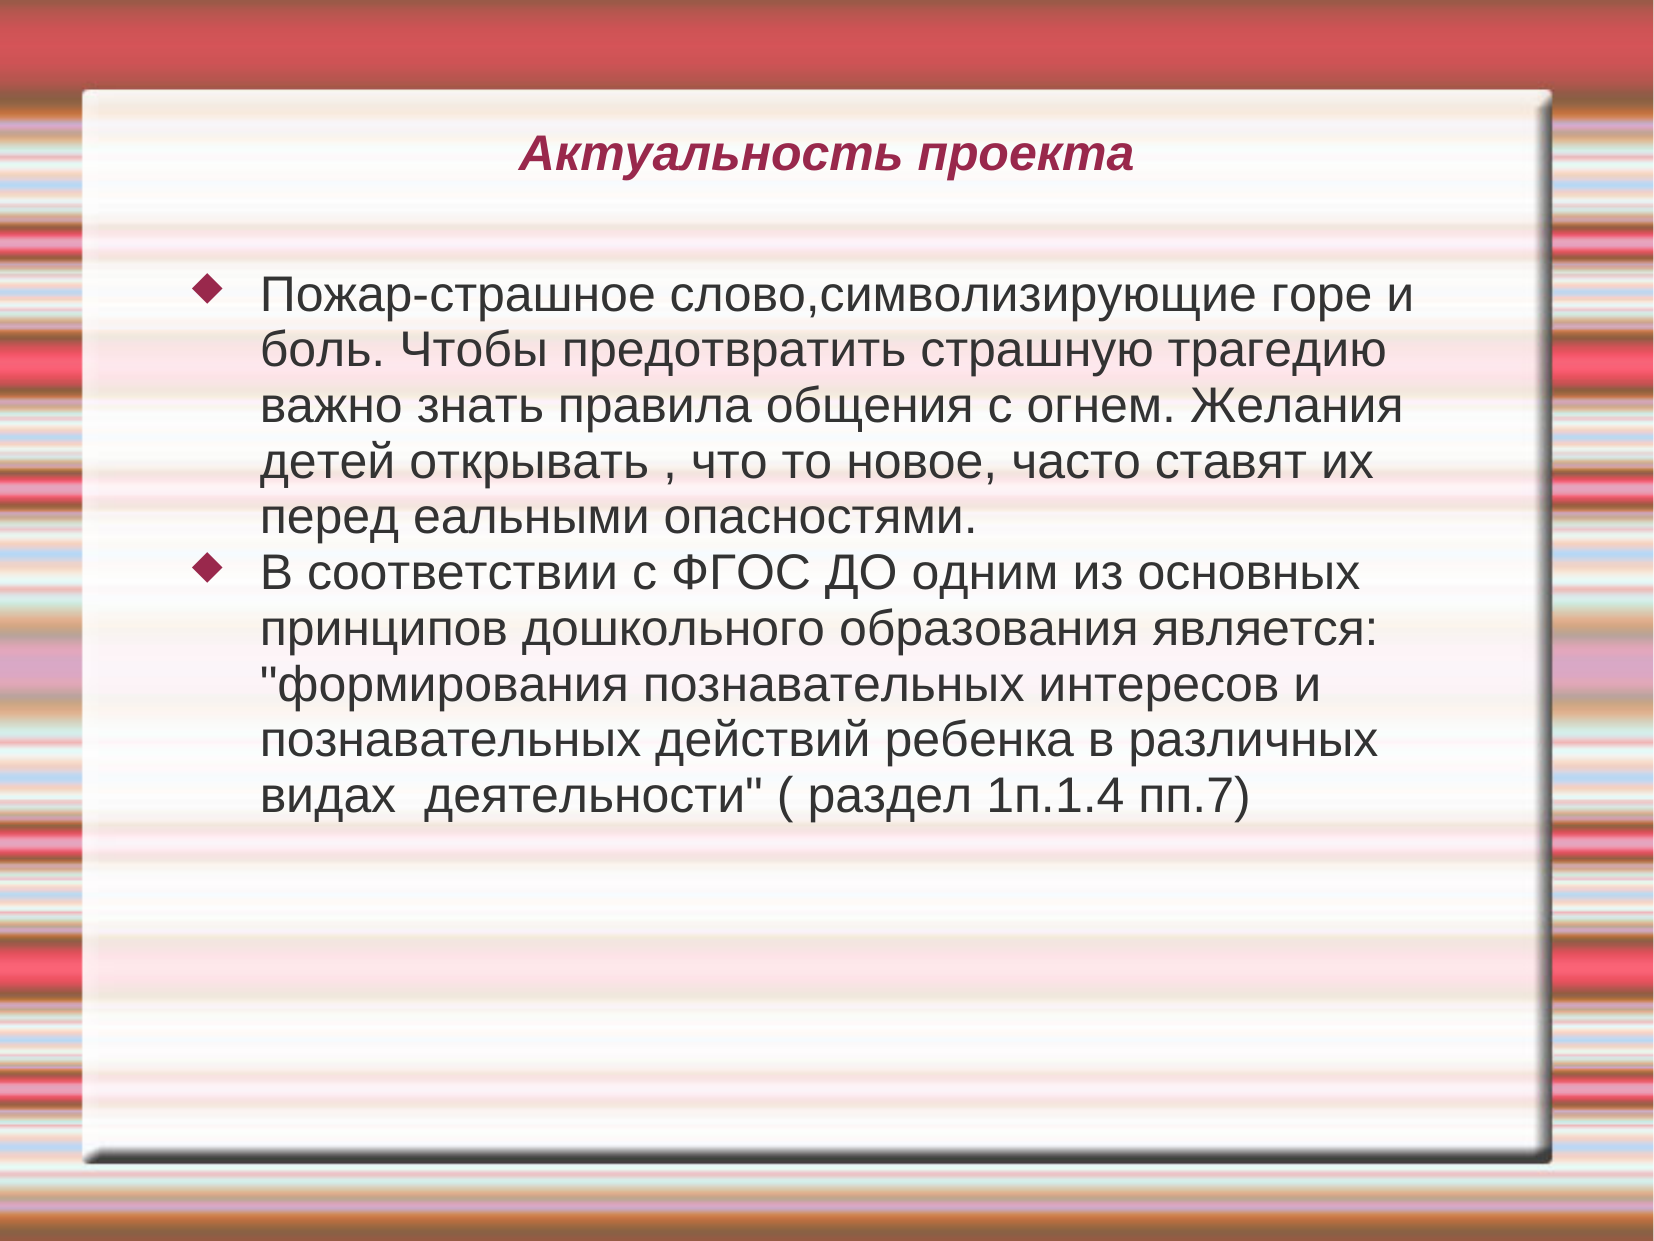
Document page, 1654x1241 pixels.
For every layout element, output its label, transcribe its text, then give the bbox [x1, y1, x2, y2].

list Пожар-страшное слово,символизирующие горе и боль. Чтобы предотвратить страшную трагедию важно знать правила общения с огнем. Желания детей открывать , что то новое, часто ставят их перед еальными опасностями. В соответствии с ФГОС ДО одним из основных принципов дошкольного образования является: "формирования познавательных интересов и познавательных действий ребенка в различных видах деятельности" ( раздел 1п.1.4 пп.7) [177, 265, 1506, 1241]
title Актуальность проекта [82, 56, 1571, 250]
picture [0, 0, 1654, 1241]
